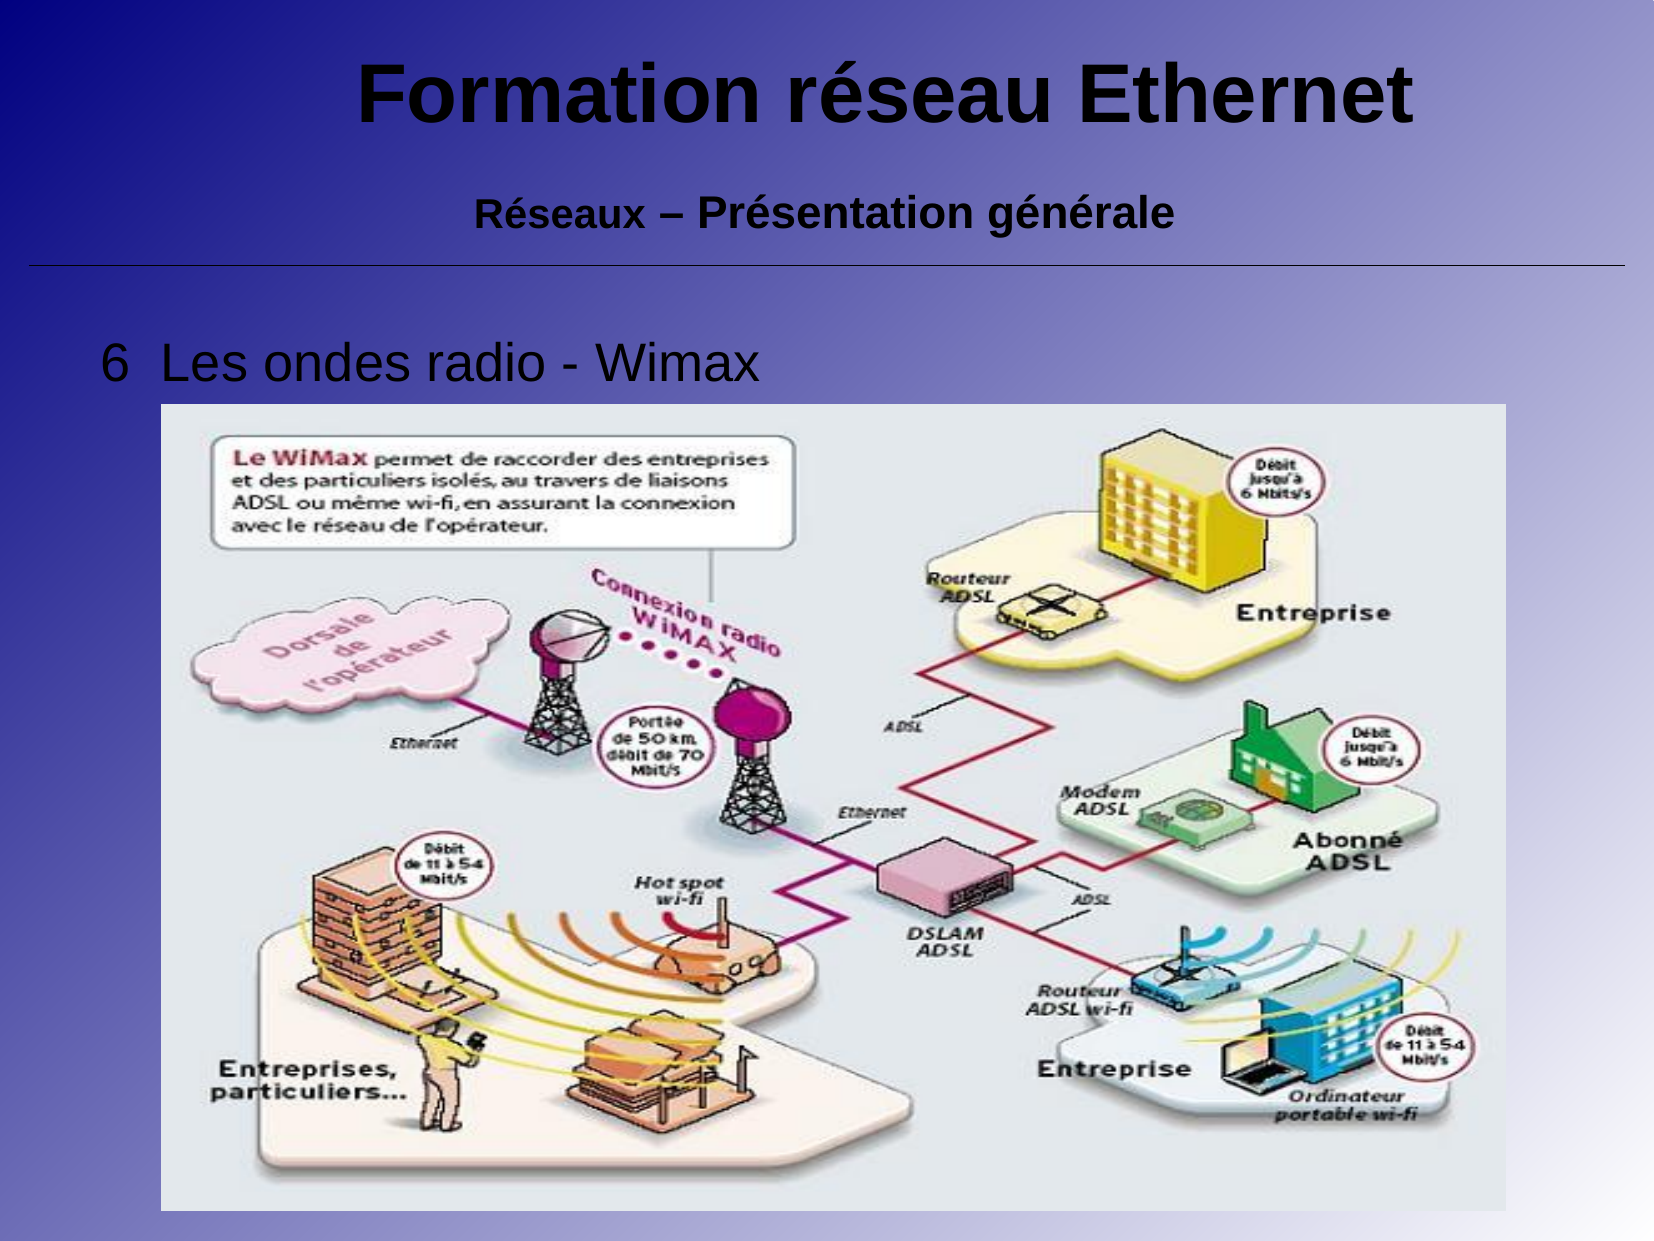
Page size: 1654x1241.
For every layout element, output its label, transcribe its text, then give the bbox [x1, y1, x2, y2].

text_box 6 Les ondes radio - Wimax [85, 324, 792, 401]
picture [161, 404, 1506, 1211]
text_box Réseaux – Présentation générale [29, 177, 1621, 265]
text_box Réseaux – Présentation générale [29, 266, 1621, 354]
text_box Formation réseau Ethernet [324, 39, 1447, 148]
